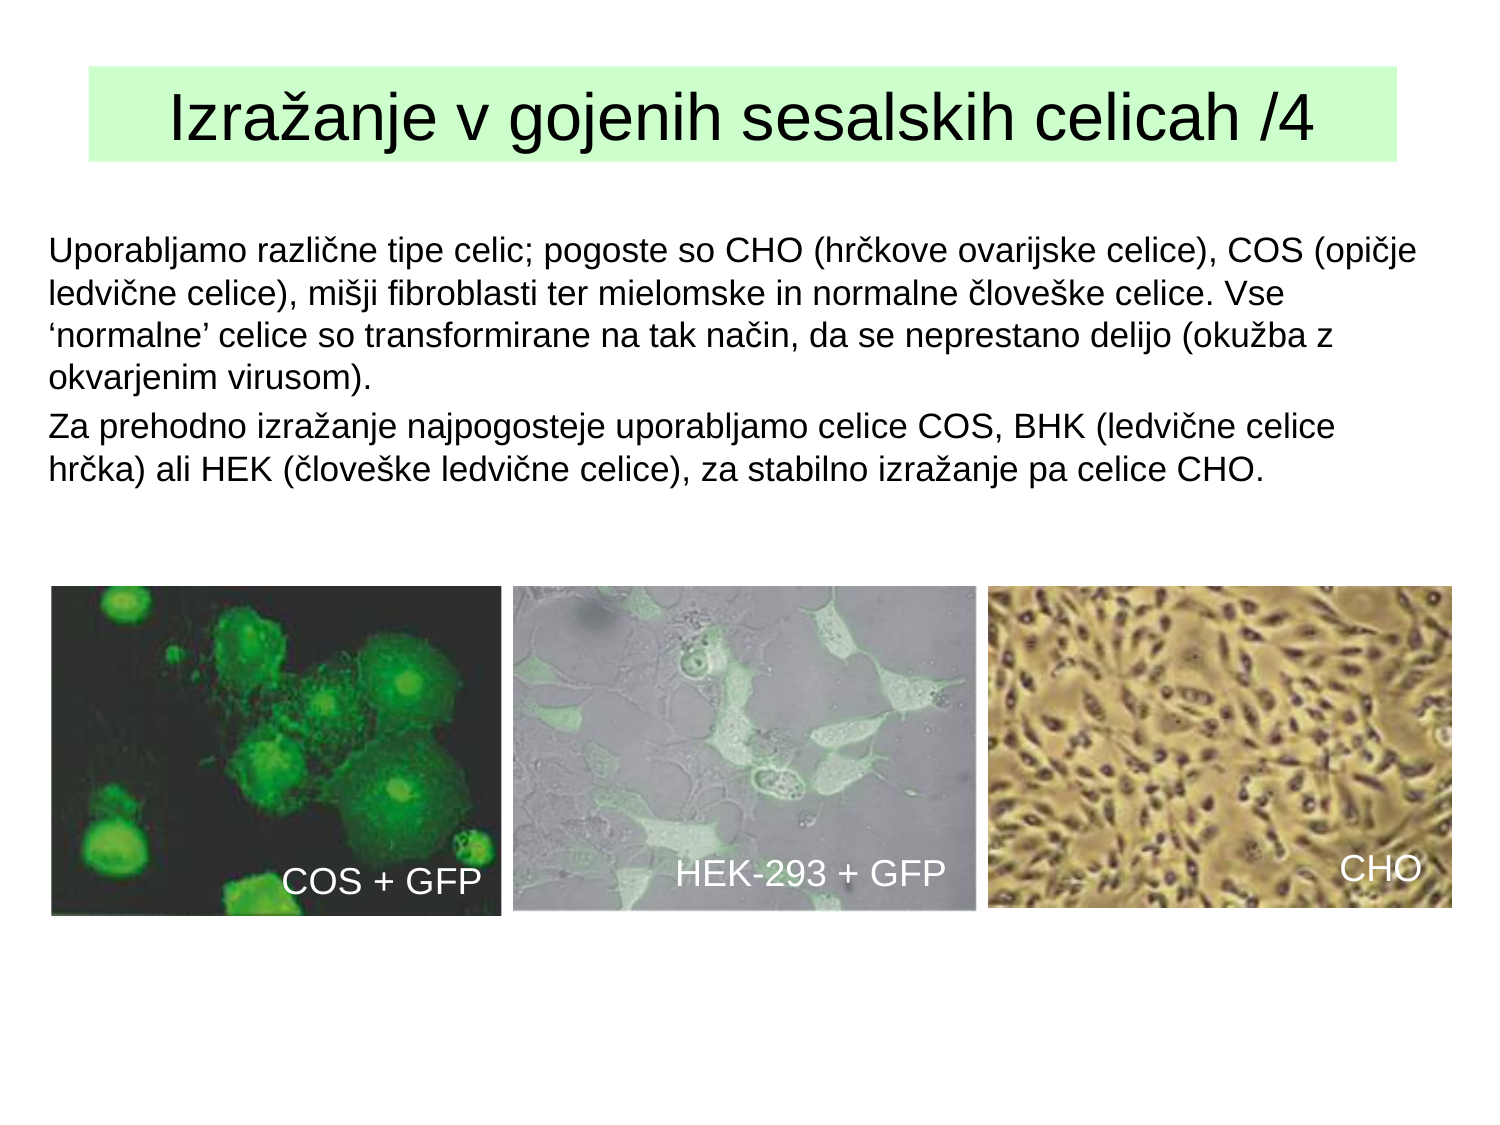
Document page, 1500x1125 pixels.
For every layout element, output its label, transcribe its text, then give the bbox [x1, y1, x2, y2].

picture [513, 586, 977, 912]
list Uporabljamo različne tipe celic; pogoste so CHO (hrčkove ovarijske celice), COS (opičje ledvične celice), mišji fibroblasti ter mielomske in normalne človeške celice. Vse ‘normalne’ celice so transformirane na tak način, da se neprestano delijo (okužba z okvarjenim virusom). Za prehodno izražanje najpogosteje uporabljamo celice COS, BHK (ledvične celice hrčka) ali HEK (človeške ledvične celice), za stabilno izražanje pa celice CHO. [33, 220, 1450, 539]
text_box CHO [1324, 836, 1438, 896]
title Izražanje v gojenih sesalskih celicah /4 [88, 66, 1397, 162]
picture [51, 586, 502, 916]
picture [988, 586, 1452, 908]
text_box HEK-293 + GFP [660, 841, 963, 902]
text_box COS + GFP [266, 849, 498, 910]
